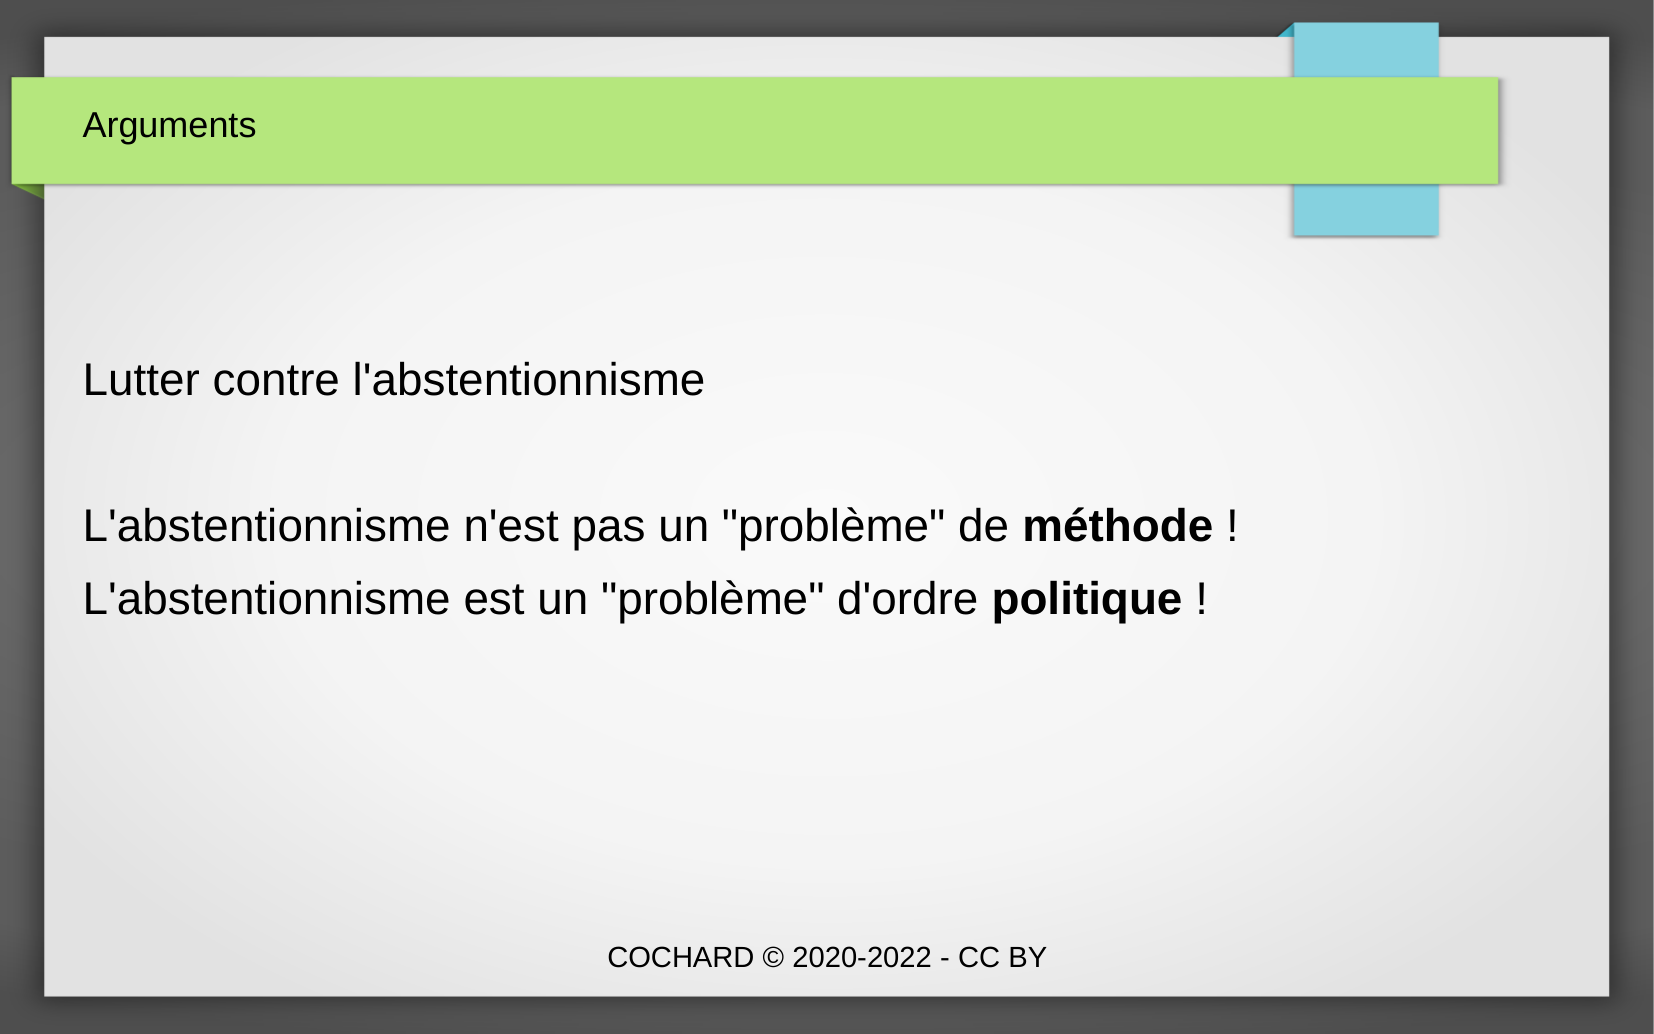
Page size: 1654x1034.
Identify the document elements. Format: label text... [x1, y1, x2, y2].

picture [0, 0, 1654, 1034]
title Arguments [82, 39, 1235, 210]
list Lutter contre l'abstentionnisme L'abstentionnisme n'est pas un "problème" de méthode ! L'abstentionnisme est un "problème" d'ordre politique ! [82, 249, 1571, 849]
